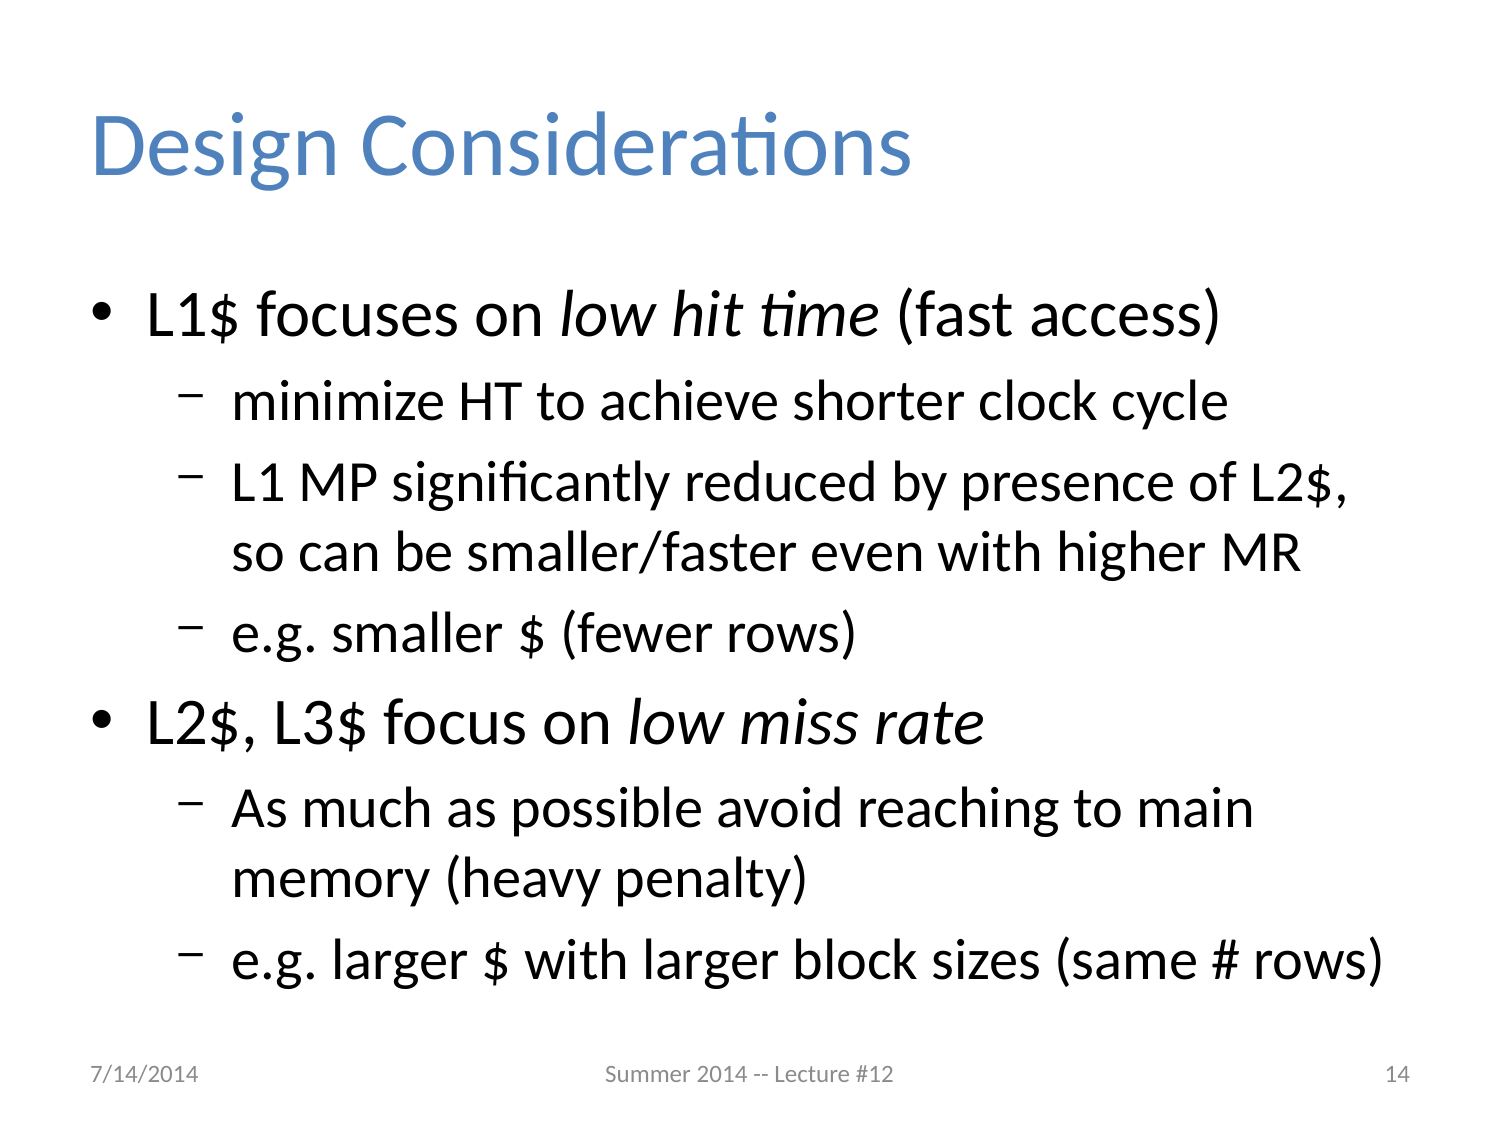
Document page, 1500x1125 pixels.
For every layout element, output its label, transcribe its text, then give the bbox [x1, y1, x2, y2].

list L1$ focuses on low hit time (fast access) minimize HT to achieve shorter clock cycle L1 MP significantly reduced by presence of L2$, so can be smaller/faster even with higher MR e.g. smaller $ (fewer rows) L2$, L3$ focus on low miss rate As much as possible avoid reaching to main memory (heavy penalty) e.g. larger $ with larger block sizes (same # rows) [75, 262, 1425, 1073]
footer Summer 2014 -- Lecture #12 [512, 1042, 988, 1103]
title Design Considerations [75, 45, 1425, 233]
slide_number 7/14/2014 [75, 1042, 425, 1103]
slide_number <number> [1074, 1042, 1425, 1103]
